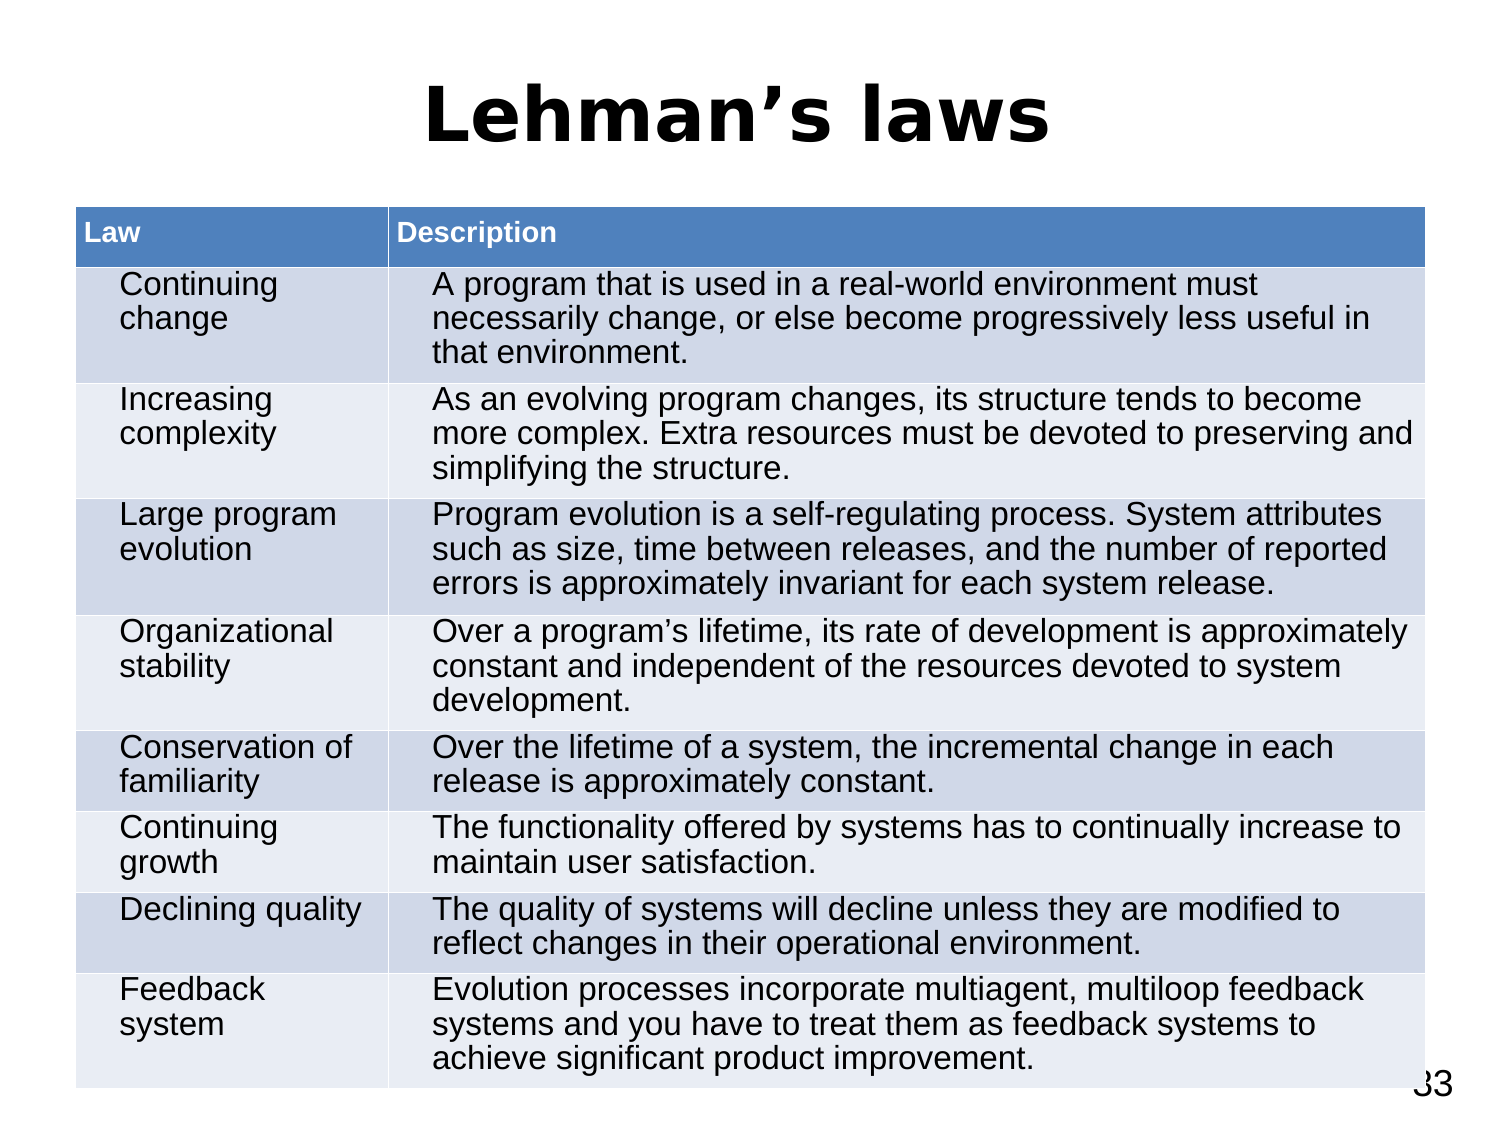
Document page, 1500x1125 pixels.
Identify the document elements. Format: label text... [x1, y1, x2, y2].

title Lehman’s laws [75, 44, 1425, 177]
table_cell Increasing complexity [76, 384, 388, 498]
table_cell Over the lifetime of a system, the incremental change in each release is approximately constant. [389, 731, 1425, 811]
table_cell A program that is used in a real-world environment must necessarily change, or else become progressively less useful in that environment. [389, 268, 1425, 383]
table_cell Continuing growth [76, 812, 388, 892]
table_cell Conservation of familiarity [76, 731, 388, 811]
table_cell Program evolution is a self-regulating process. System attributes such as size, time between releases, and the number of reported errors is approximately invariant for each system release. [389, 499, 1425, 615]
table_header Description [389, 207, 1425, 267]
table_cell The quality of systems will decline unless they are modified to reflect changes in their operational environment. [389, 893, 1425, 973]
table_cell Large program evolution [76, 499, 388, 615]
table_cell Evolution processes incorporate multiagent, multiloop feedback systems and you have to treat them as feedback systems to achieve significant product improvement. [389, 974, 1425, 1088]
table_cell The functionality offered by systems has to continually increase to maintain user satisfaction. [389, 812, 1425, 892]
table_cell Feedback system [76, 974, 388, 1088]
table_cell As an evolving program changes, its structure tends to become more complex. Extra resources must be devoted to preserving and simplifying the structure. [389, 384, 1425, 498]
table_cell Over a program’s lifetime, its rate of development is approximately constant and independent of the resources devoted to system development. [389, 616, 1425, 730]
table_header Law [76, 207, 388, 267]
table_cell Declining quality [76, 893, 388, 973]
table_cell Continuing change [76, 268, 388, 383]
table_cell Organizational stability [76, 616, 388, 730]
